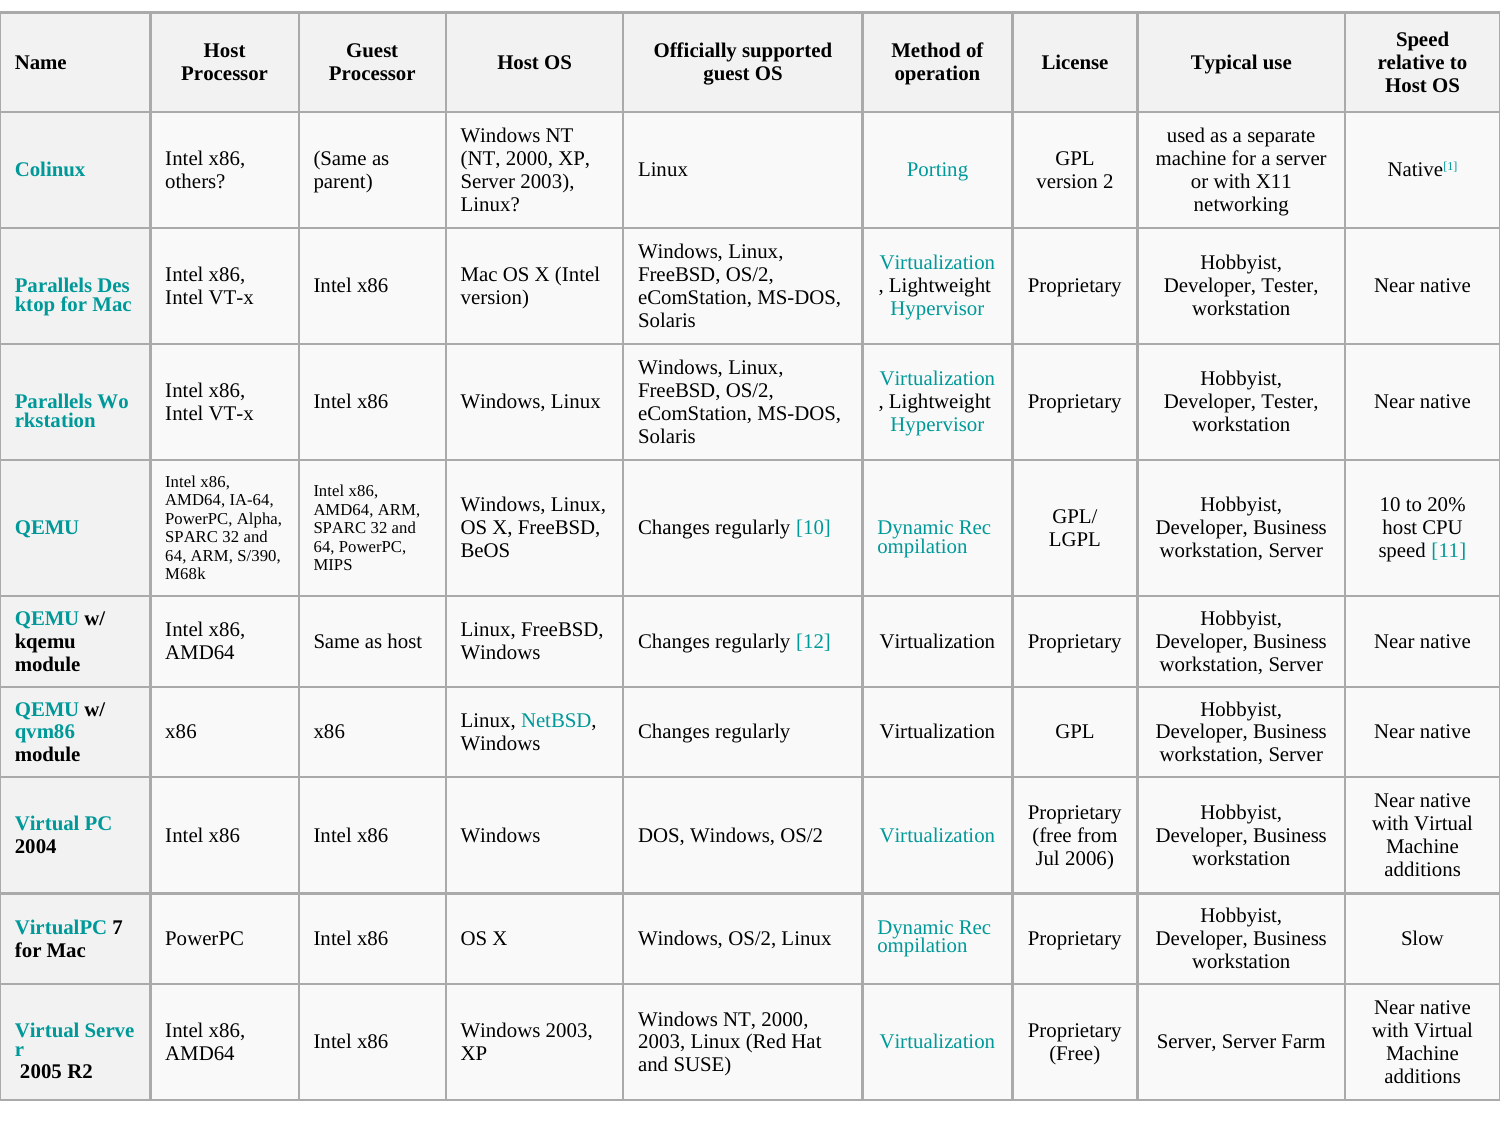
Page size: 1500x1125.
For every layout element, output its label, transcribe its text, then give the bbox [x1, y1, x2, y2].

text_box Windows NT, 2000, 2003, Linux (Red Hat and SUSE) [624, 985, 861, 1099]
text_box QEMU [1, 461, 149, 595]
text_box Dynamic Recompilation [864, 461, 1011, 595]
text_box Proprietary [1014, 597, 1136, 686]
text_box Hobbyist, Developer, Tester, workstation [1139, 229, 1344, 343]
text_box Hobbyist, Developer, Business workstation, Server [1139, 597, 1344, 686]
text_box Colinux [1, 113, 149, 227]
text_box Virtualization, Lightweight Hypervisor [864, 345, 1011, 459]
text_box Intel x86 [300, 985, 445, 1099]
text_box Hobbyist, Developer, Business workstation, Server [1139, 461, 1344, 595]
text_box Intel x86, Intel VT-x [152, 229, 298, 343]
text_box OS X [447, 895, 622, 983]
text_box Changes regularly [10] [624, 461, 861, 595]
text_box Windows, Linux [447, 345, 622, 459]
text_box Hobbyist, Developer, Business workstation [1139, 895, 1344, 983]
text_box QEMU w/ kqemu module [1, 597, 149, 686]
text_box Near native with Virtual Machine additions [1346, 778, 1499, 892]
text_box Parallels Desktop for Mac [1, 229, 149, 343]
text_box Proprietary [1014, 229, 1136, 343]
text_box used as a separate machine for a server or with X11 networking [1139, 113, 1344, 227]
text_box Intel x86 [300, 778, 445, 892]
text_box Speed relative to Host OS [1346, 14, 1499, 111]
text_box GPL [1014, 688, 1136, 776]
text_box Method of operation [864, 14, 1011, 111]
text_box Intel x86 [300, 895, 445, 983]
text_box Host OS [447, 14, 622, 111]
text_box Proprietary (free from Jul 2006) [1014, 778, 1136, 892]
text_box Changes regularly [12] [624, 597, 861, 686]
text_box Intel x86, AMD64 [152, 597, 298, 686]
text_box Officially supported guest OS [624, 14, 861, 111]
text_box Intel x86 [152, 778, 298, 892]
text_box Slow [1346, 895, 1499, 983]
text_box Near native [1346, 345, 1499, 459]
text_box Intel x86, AMD64 [152, 985, 298, 1099]
text_box Windows NT (NT, 2000, XP, Server 2003), Linux? [447, 113, 622, 227]
text_box Proprietary [1014, 895, 1136, 983]
text_box Parallels Workstation [1, 345, 149, 459]
text_box Hobbyist, Developer, Business workstation, Server [1139, 688, 1344, 776]
text_box Virtualization [864, 985, 1011, 1099]
text_box Virtualization [864, 688, 1011, 776]
text_box Intel x86, AMD64, ARM, SPARC 32 and 64, PowerPC, MIPS [300, 461, 445, 595]
text_box VirtualPC 7 for Mac [1, 895, 149, 983]
text_box Windows, Linux, OS X, FreeBSD, BeOS [447, 461, 622, 595]
text_box Virtualization, Lightweight Hypervisor [864, 229, 1011, 343]
text_box Virtual Server 2005 R2 [1, 985, 149, 1099]
text_box Typical use [1139, 14, 1344, 111]
text_box GPL version 2 [1014, 113, 1136, 227]
text_box Intel x86 [300, 345, 445, 459]
text_box Linux [624, 113, 861, 227]
text_box Near native [1346, 597, 1499, 686]
text_box Name [1, 14, 149, 111]
text_box Windows, Linux, FreeBSD, OS/2, eComStation, MS-DOS, Solaris [624, 229, 861, 343]
text_box Near native [1346, 229, 1499, 343]
text_box Same as host [300, 597, 445, 686]
text_box Native[1] [1346, 113, 1499, 227]
text_box Windows [447, 778, 622, 892]
text_box License [1014, 14, 1136, 111]
text_box Porting [864, 113, 1011, 227]
text_box DOS, Windows, OS/2 [624, 778, 861, 892]
text_box Windows, Linux, FreeBSD, OS/2, eComStation, MS-DOS, Solaris [624, 345, 861, 459]
text_box Intel x86, AMD64, IA-64, PowerPC, Alpha, SPARC 32 and 64, ARM, S/390, M68k [152, 461, 298, 595]
text_box Intel x86, others? [152, 113, 298, 227]
text_box Mac OS X (Intel version) [447, 229, 622, 343]
text_box Linux, NetBSD, Windows [447, 688, 622, 776]
text_box Near native with Virtual Machine additions [1346, 985, 1499, 1099]
text_box Hobbyist, Developer, Business workstation [1139, 778, 1344, 892]
text_box Intel x86, Intel VT-x [152, 345, 298, 459]
text_box Linux, FreeBSD, Windows [447, 597, 622, 686]
text_box Host Processor [152, 14, 298, 111]
text_box 10 to 20% host CPU speed [11] [1346, 461, 1499, 595]
text_box (Same as parent) [300, 113, 445, 227]
text_box Changes regularly [624, 688, 861, 776]
text_box Virtualization [864, 778, 1011, 892]
text_box Server, Server Farm [1139, 985, 1344, 1099]
text_box Windows, OS/2, Linux [624, 895, 861, 983]
text_box Proprietary [1014, 345, 1136, 459]
text_box GPL/LGPL [1014, 461, 1136, 595]
text_box Near native [1346, 688, 1499, 776]
text_box Guest Processor [300, 14, 445, 111]
text_box Intel x86 [300, 229, 445, 343]
text_box Virtual PC 2004 [1, 778, 149, 892]
text_box QEMU w/ qvm86 module [1, 688, 149, 776]
text_box Hobbyist, Developer, Tester, workstation [1139, 345, 1344, 459]
text_box Windows 2003, XP [447, 985, 622, 1099]
text_box Virtualization [864, 597, 1011, 686]
text_box x86 [300, 688, 445, 776]
text_box Proprietary (Free) [1014, 985, 1136, 1099]
text_box Dynamic Recompilation [864, 895, 1011, 983]
text_box x86 [152, 688, 298, 776]
text_box PowerPC [152, 895, 298, 983]
